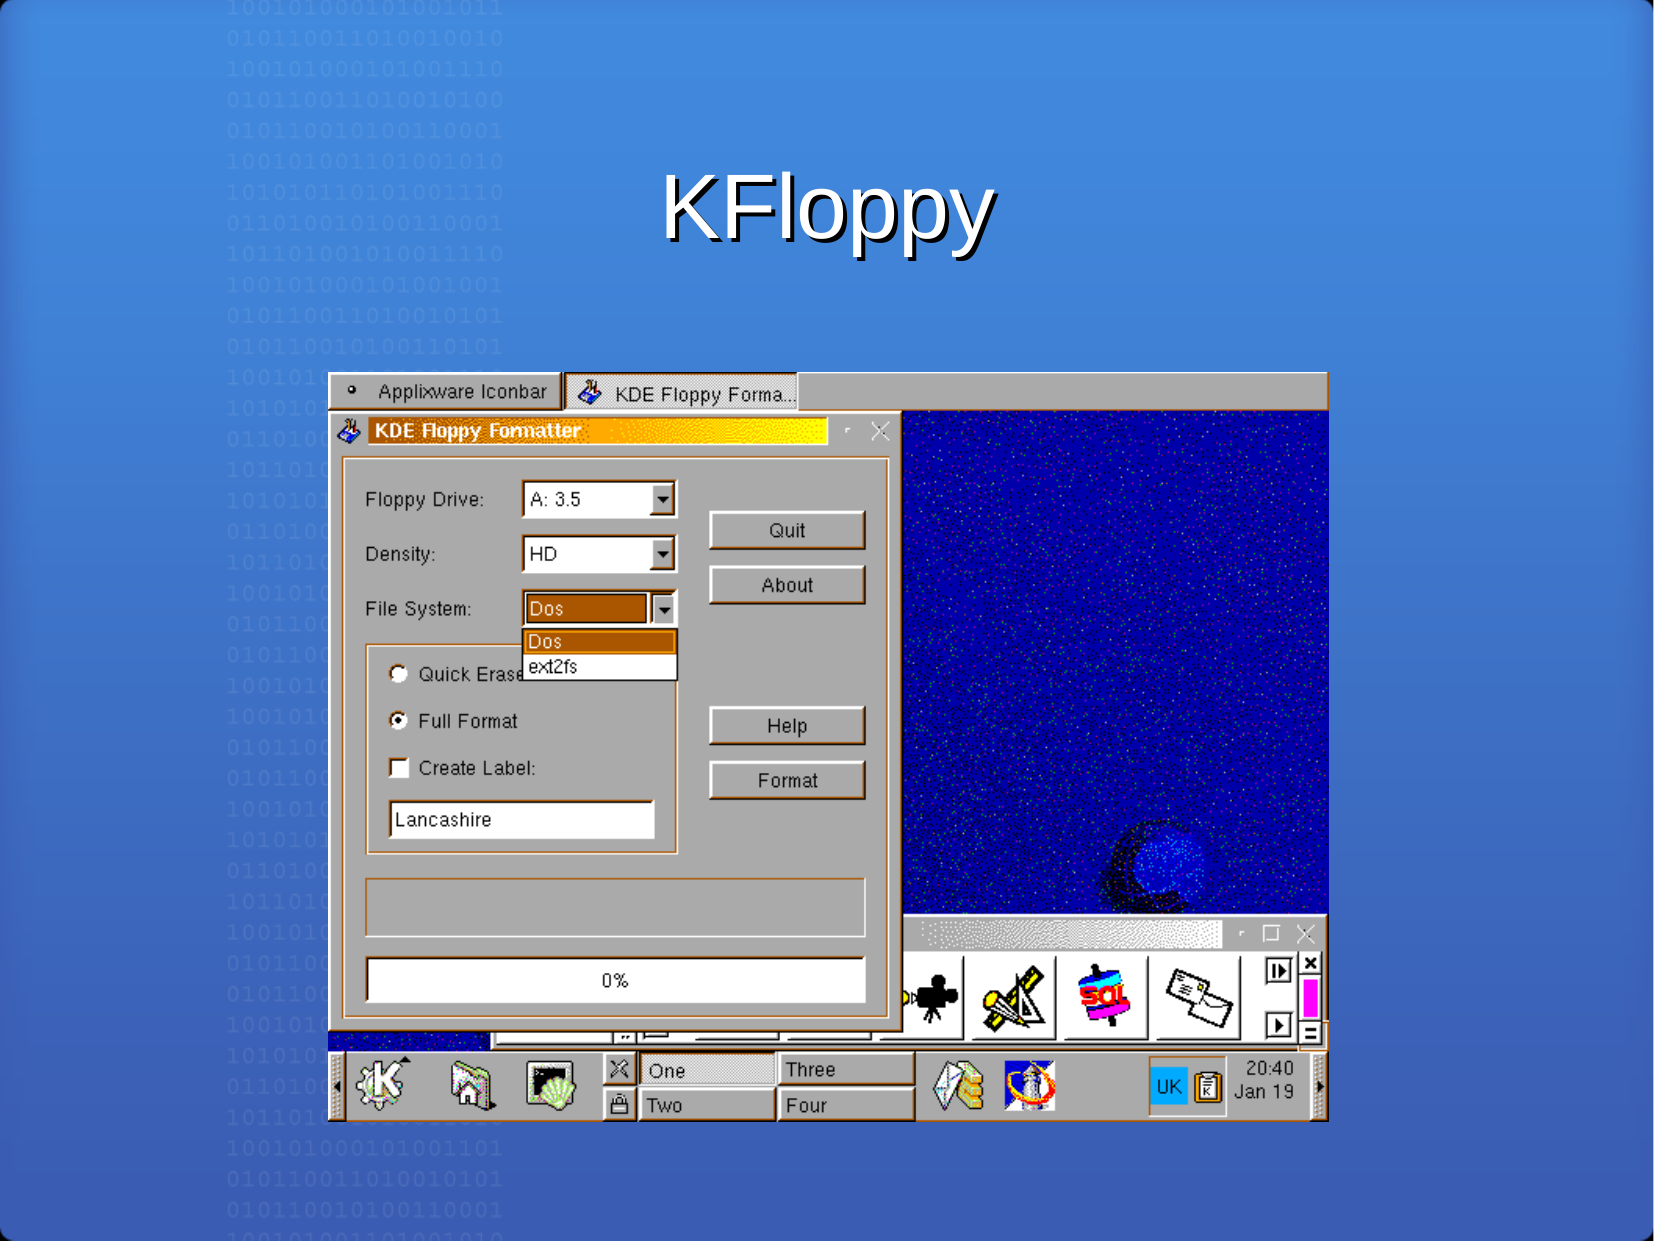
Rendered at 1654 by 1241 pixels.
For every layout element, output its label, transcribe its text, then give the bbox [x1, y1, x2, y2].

chart [121, 344, 1534, 1127]
picture [0, 0, 1654, 1241]
title KFloppy [121, 110, 1534, 303]
